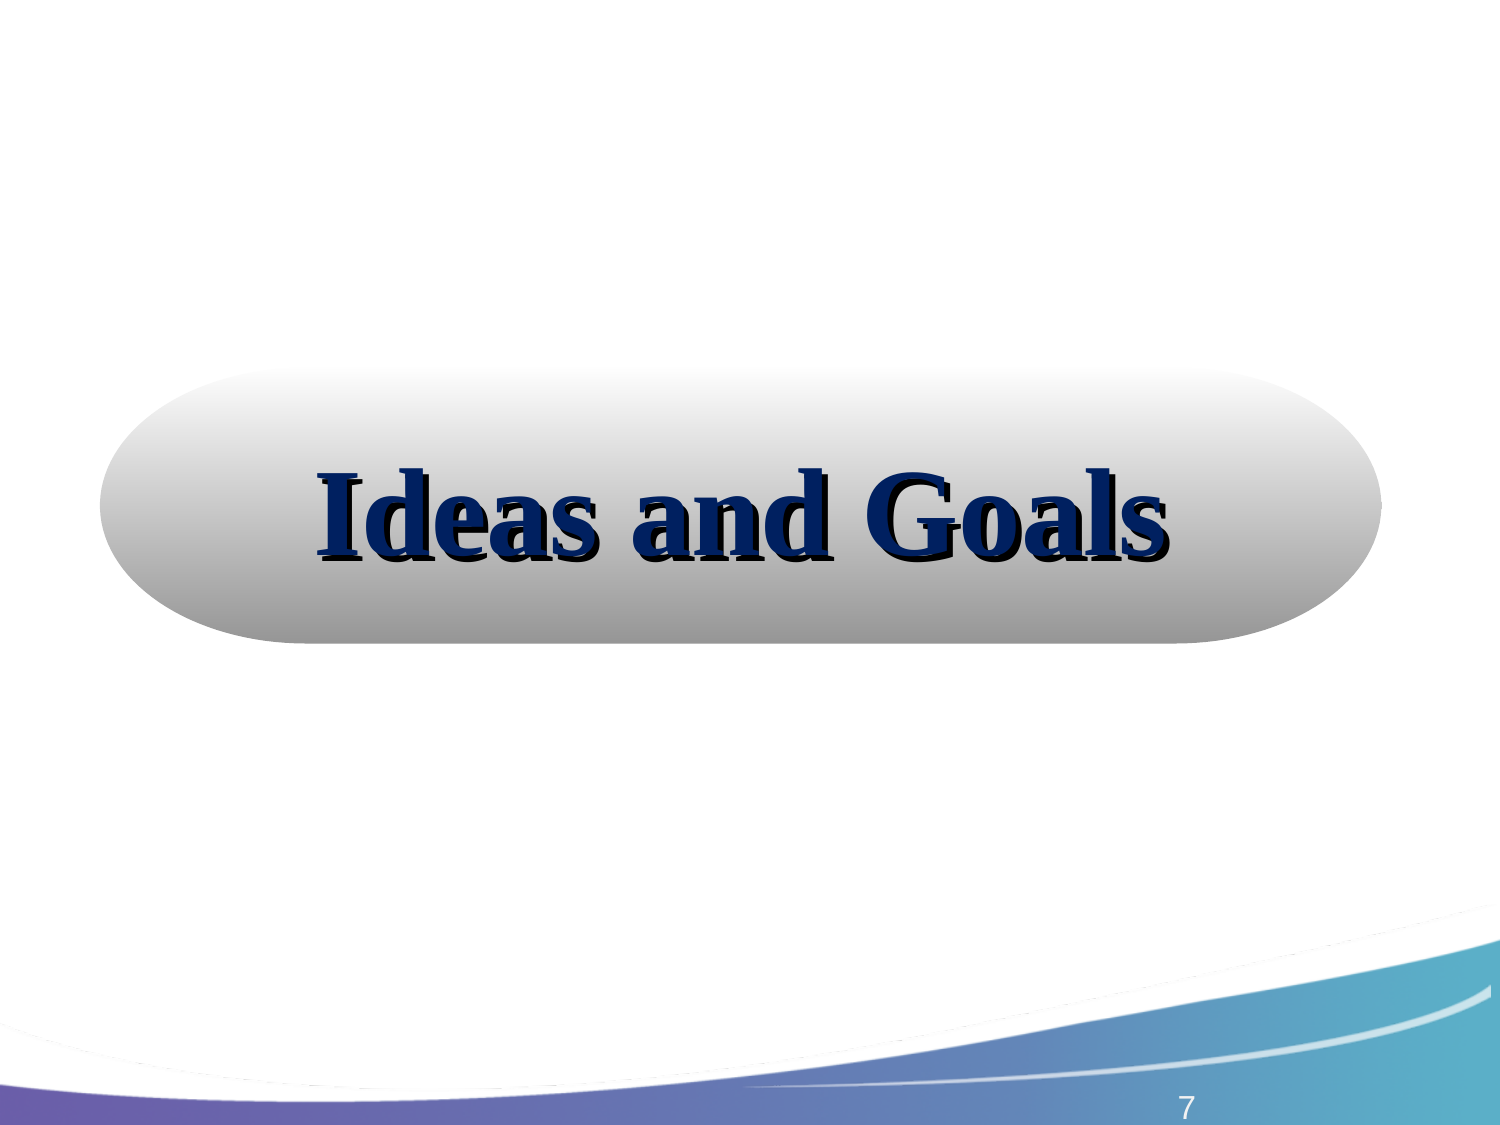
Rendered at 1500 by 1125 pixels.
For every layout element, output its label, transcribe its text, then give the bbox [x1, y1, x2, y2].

text_box Ideas and Goals [99, 367, 1382, 644]
